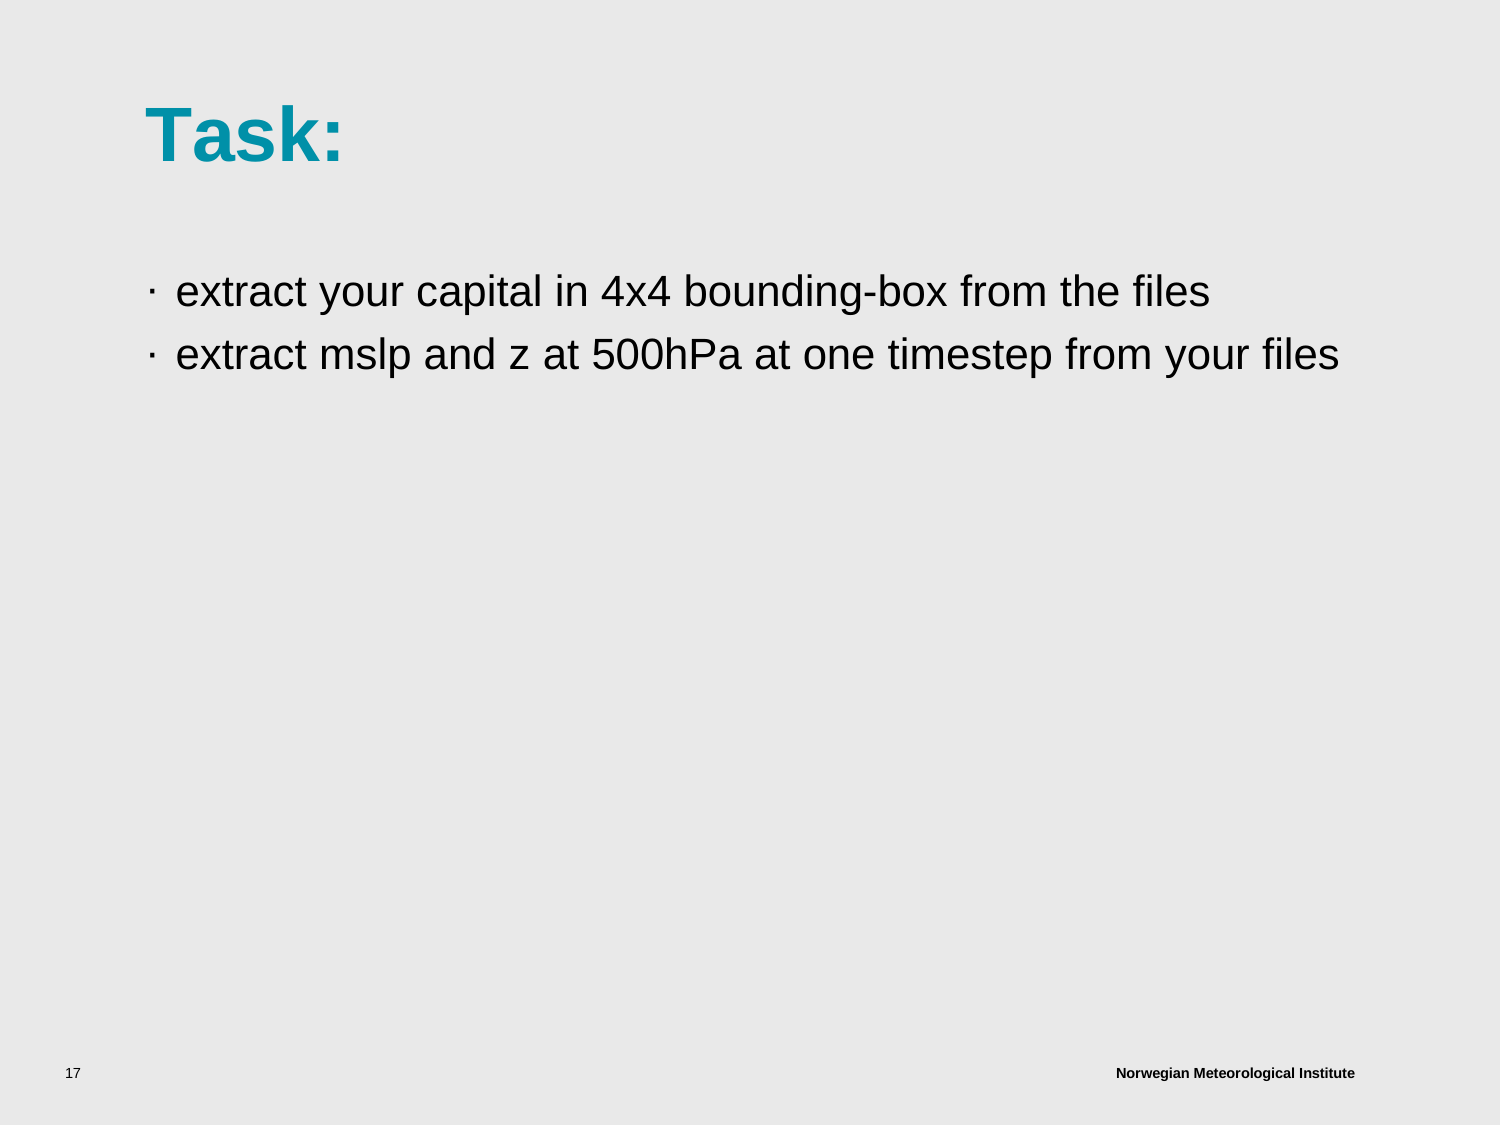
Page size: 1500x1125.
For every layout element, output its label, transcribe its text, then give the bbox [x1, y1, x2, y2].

title Task: [145, 83, 1355, 178]
list extract your capital in 4x4 bounding-box from the files extract mslp and z at 500hPa at one timestep from your files [145, 262, 1355, 915]
